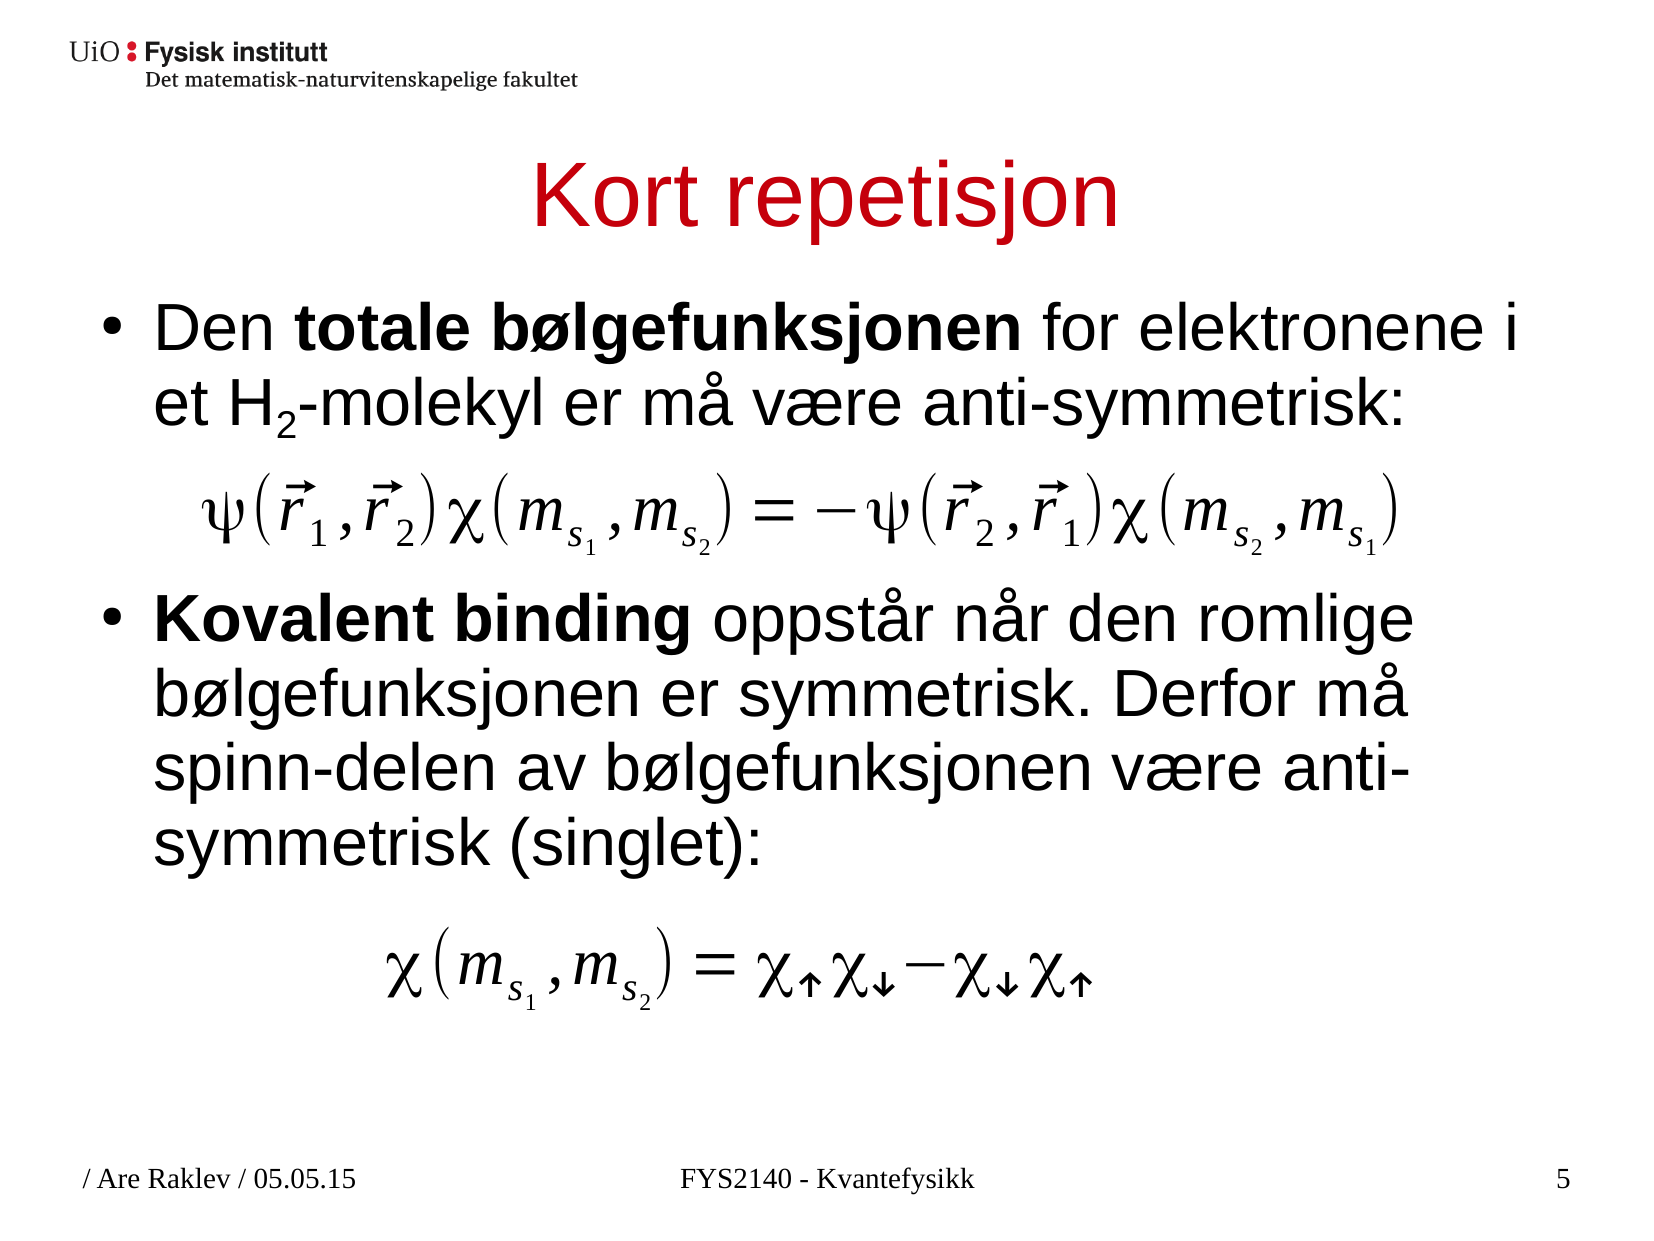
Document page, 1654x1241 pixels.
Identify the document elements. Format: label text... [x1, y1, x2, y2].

picture [68, 37, 581, 93]
list Den totale bølgefunksjonen for elektronene i et H2-molekyl er må være anti-symmetrisk: Kovalent binding oppstår når den romlige bølgefunksjonen er symmetrisk. Derfor må spinn-delen av bølgefunksjonen være anti-symmetrisk (singlet): [82, 290, 1538, 1094]
title Kort repetisjon [82, 90, 1571, 298]
chart [379, 923, 1102, 1016]
chart [193, 469, 1408, 561]
